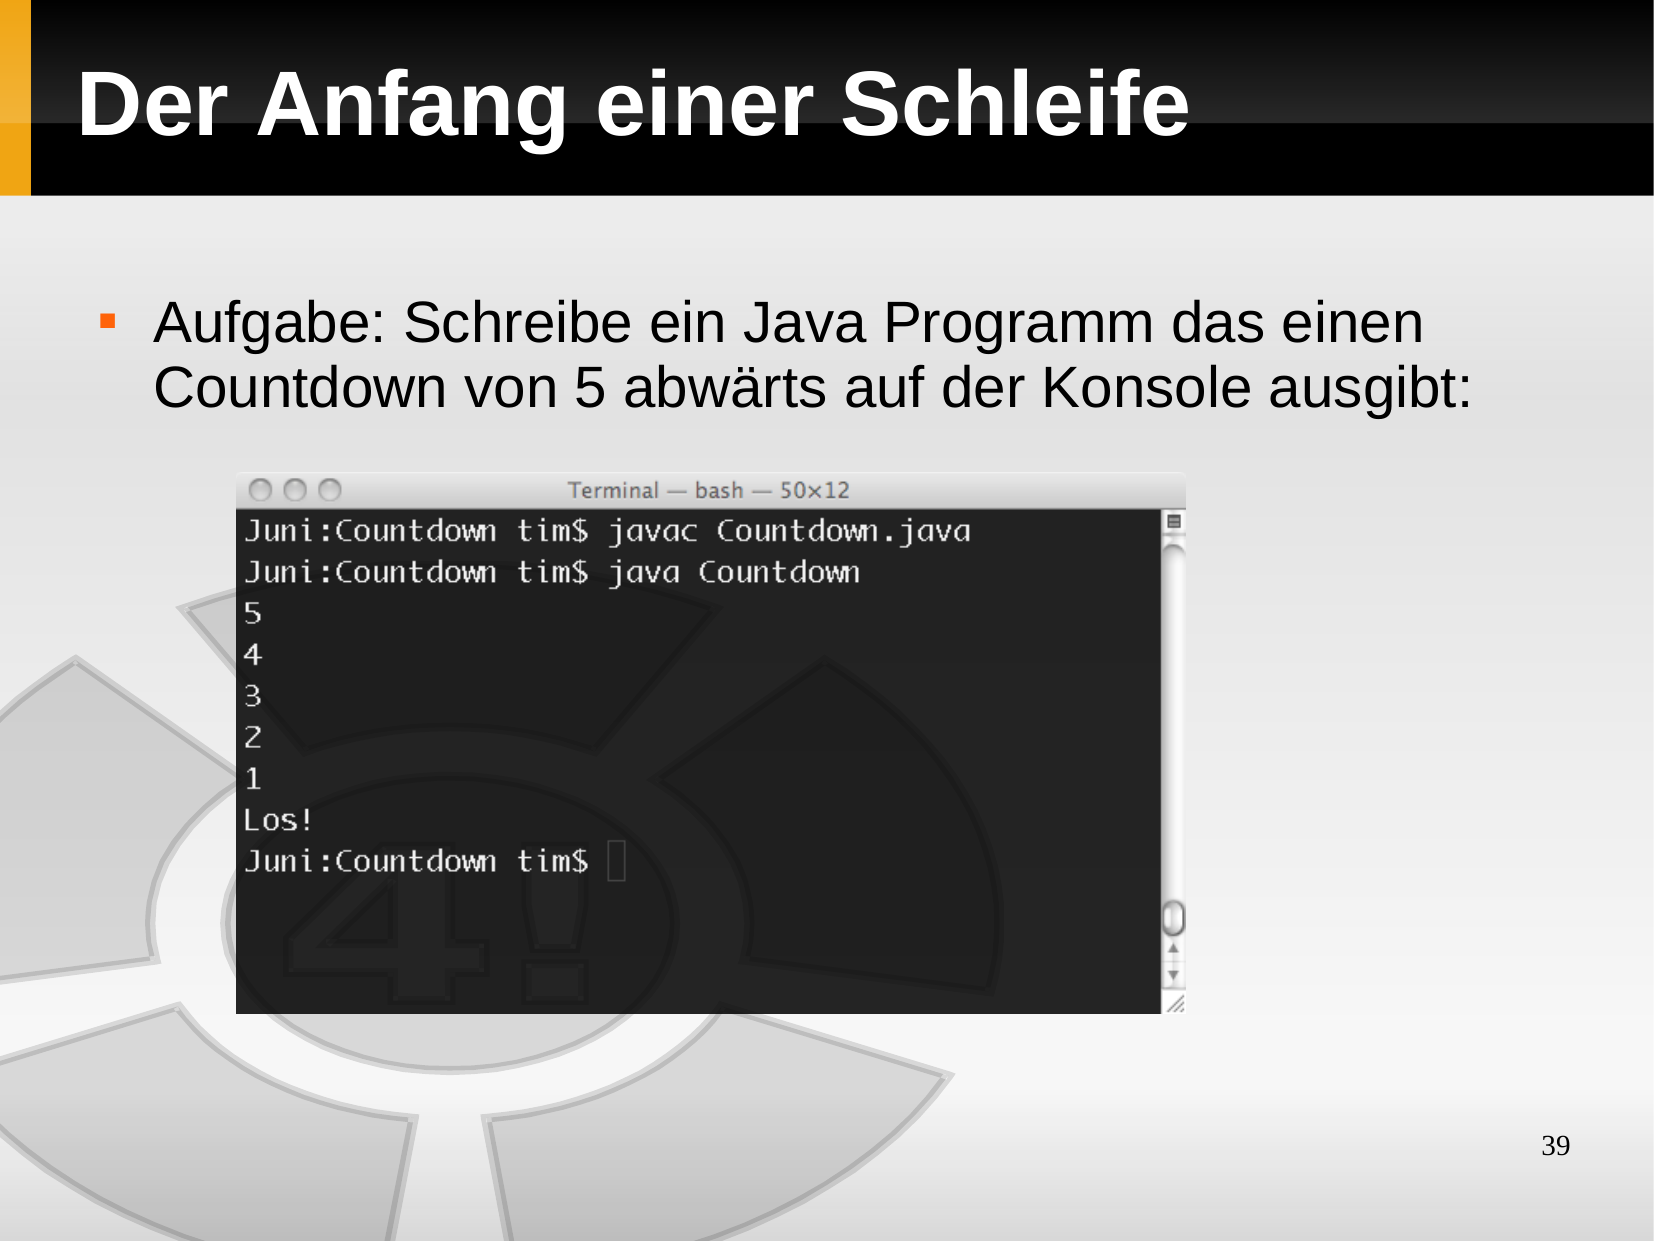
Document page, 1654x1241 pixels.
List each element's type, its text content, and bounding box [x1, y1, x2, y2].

list Aufgabe: Schreibe ein Java Programm das einen Countdown von 5 abwärts auf der Konsole ausgibt: [82, 290, 1571, 1094]
picture [0, 0, 1654, 1241]
title Der Anfang einer Schleife [76, 0, 1565, 208]
